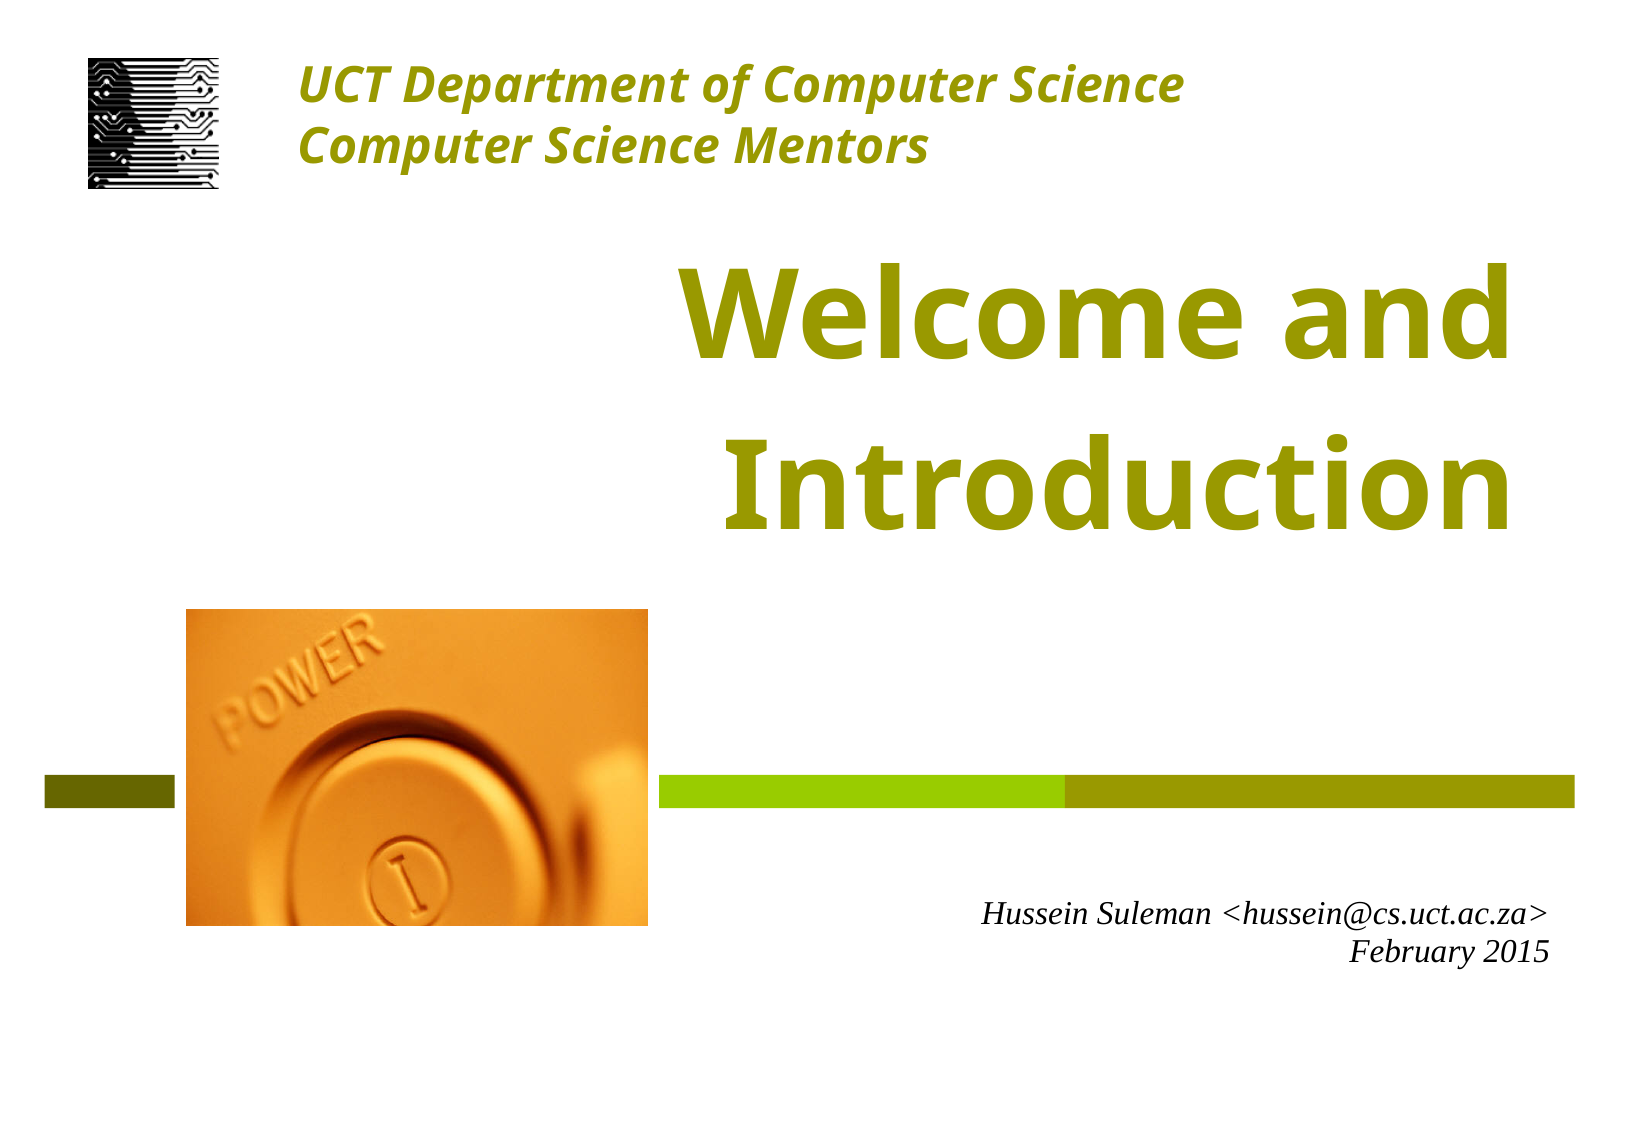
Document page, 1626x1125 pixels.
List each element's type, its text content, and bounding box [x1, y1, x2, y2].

text_box [174, 597, 659, 941]
picture [186, 609, 648, 926]
text_box UCT Department of Computer Science Computer Science Mentors [283, 70, 1359, 178]
subtitle Hussein Suleman <hussein@cs.uct.ac.za> February 2015 [741, 893, 1566, 1049]
title Welcome and Introduction [206, 258, 1533, 574]
picture [88, 58, 219, 189]
